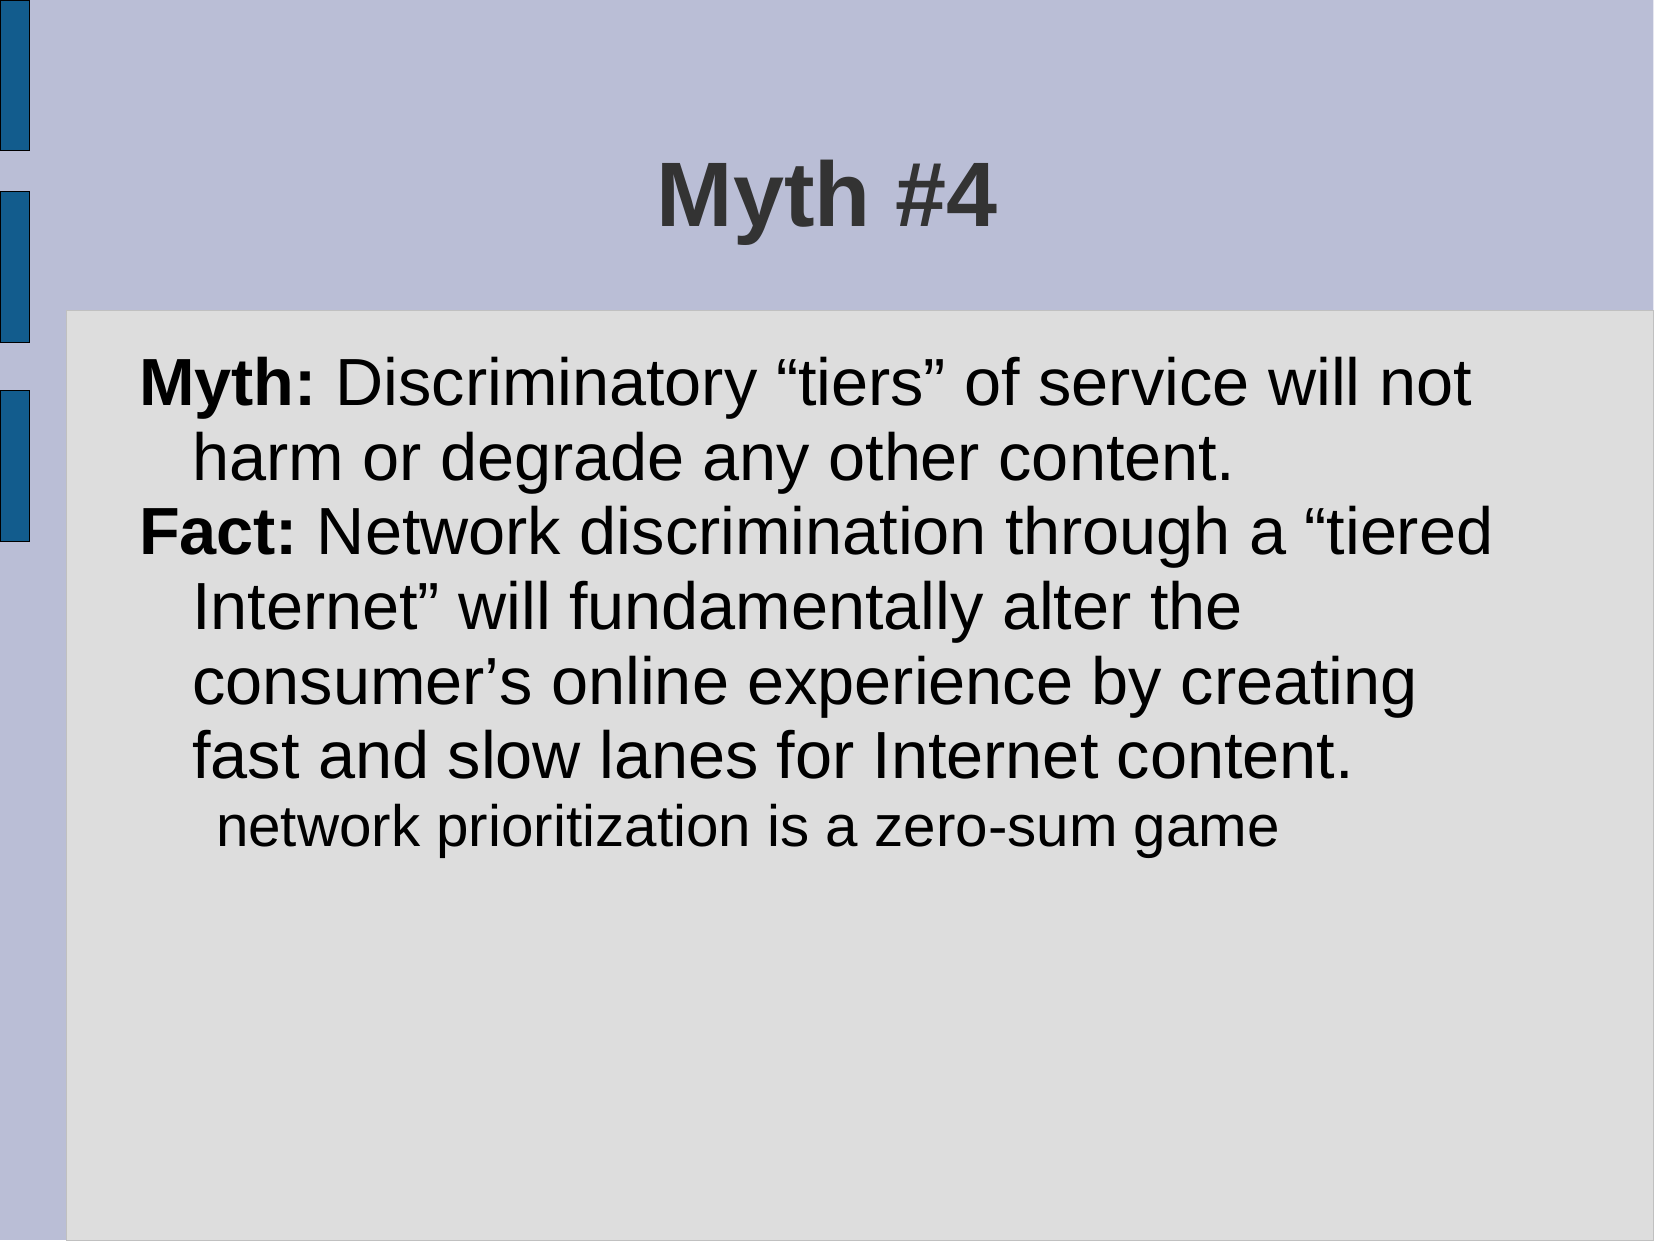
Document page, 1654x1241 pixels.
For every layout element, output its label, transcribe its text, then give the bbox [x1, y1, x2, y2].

title Myth #4 [121, 91, 1534, 299]
list Myth: Discriminatory “tiers” of service will not harm or degrade any other content. Fact: Network discrimination through a “tiered Internet” will fundamentally alter the consumer’s online experience by creating fast and slow lanes for Internet content. network prioritization is a zero-sum game [121, 344, 1534, 1127]
